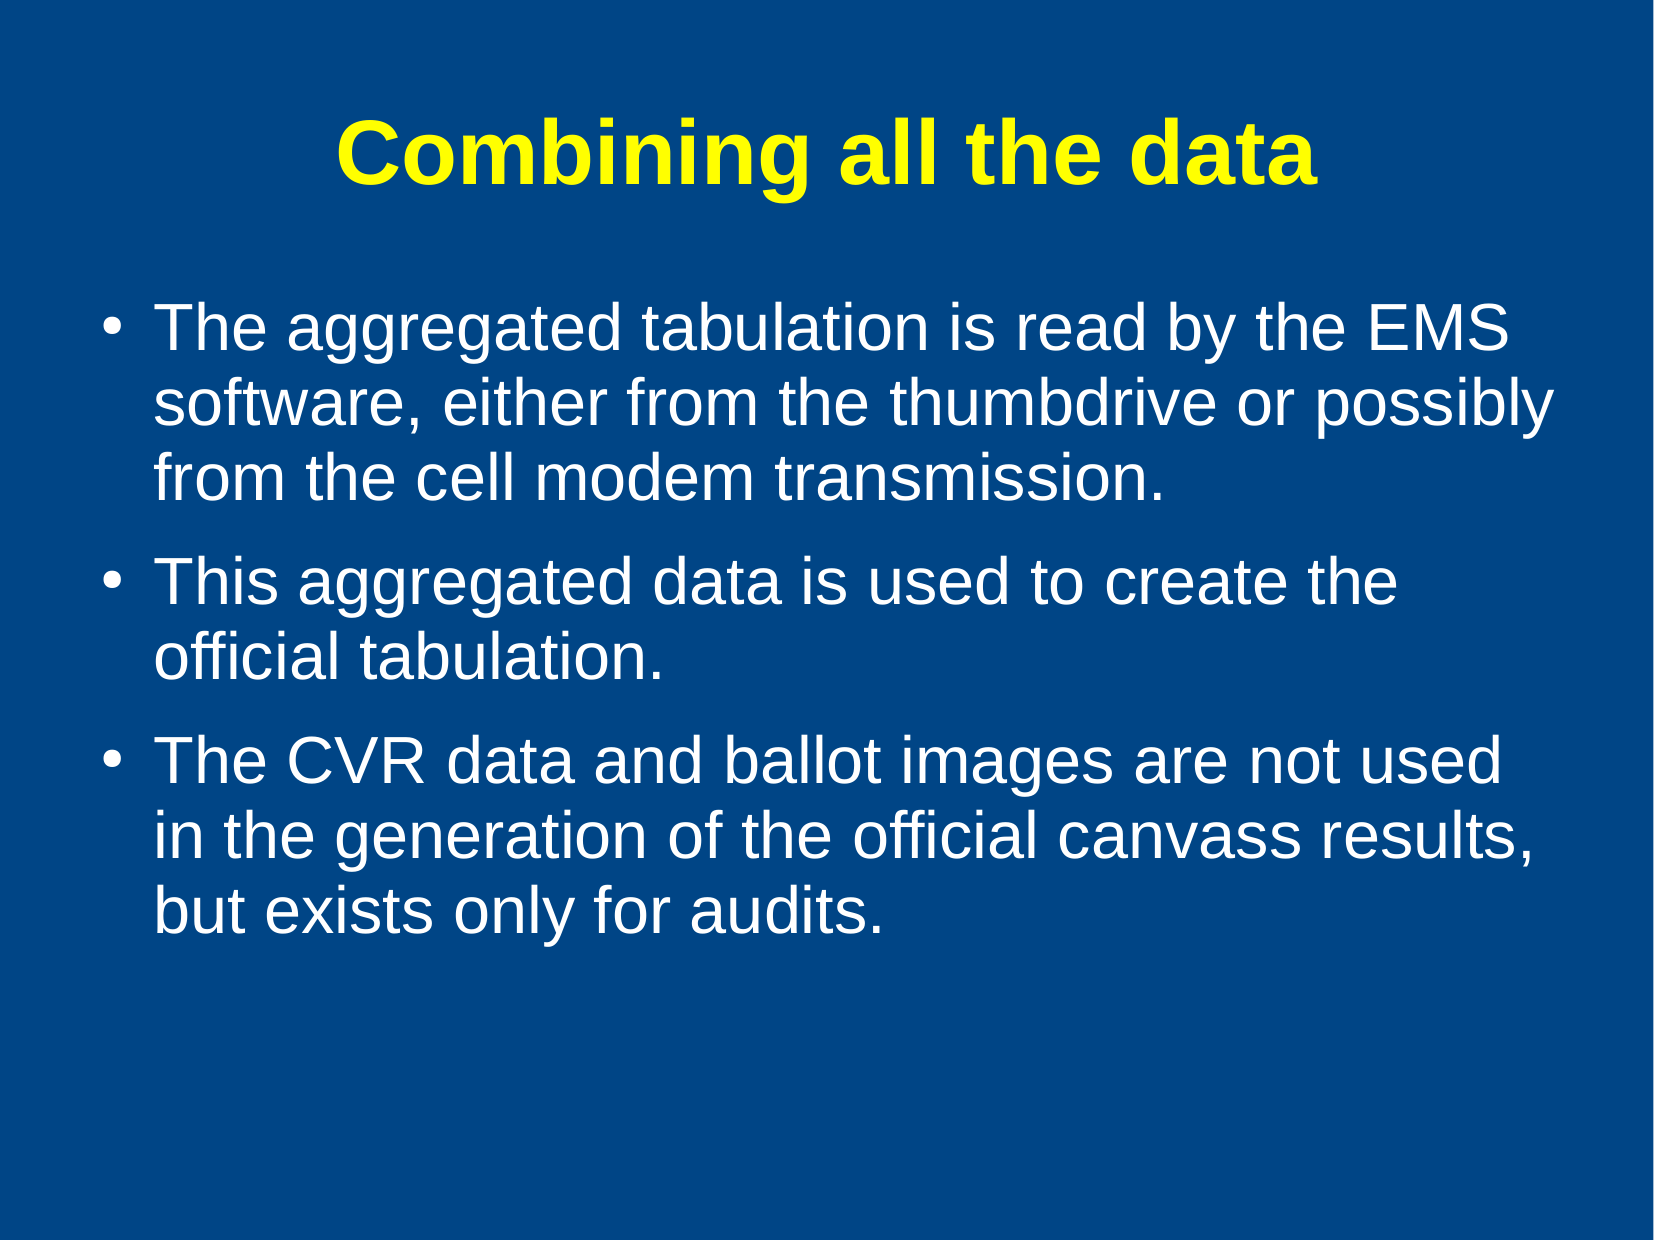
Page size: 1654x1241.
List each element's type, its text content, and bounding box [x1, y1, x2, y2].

title Combining all the data [82, 49, 1571, 257]
list The aggregated tabulation is read by the EMS software, either from the thumbdrive or possibly from the cell modem transmission. This aggregated data is used to create the official tabulation. The CVR data and ballot images are not used in the generation of the official canvass results, but exists only for audits. [82, 290, 1571, 1010]
